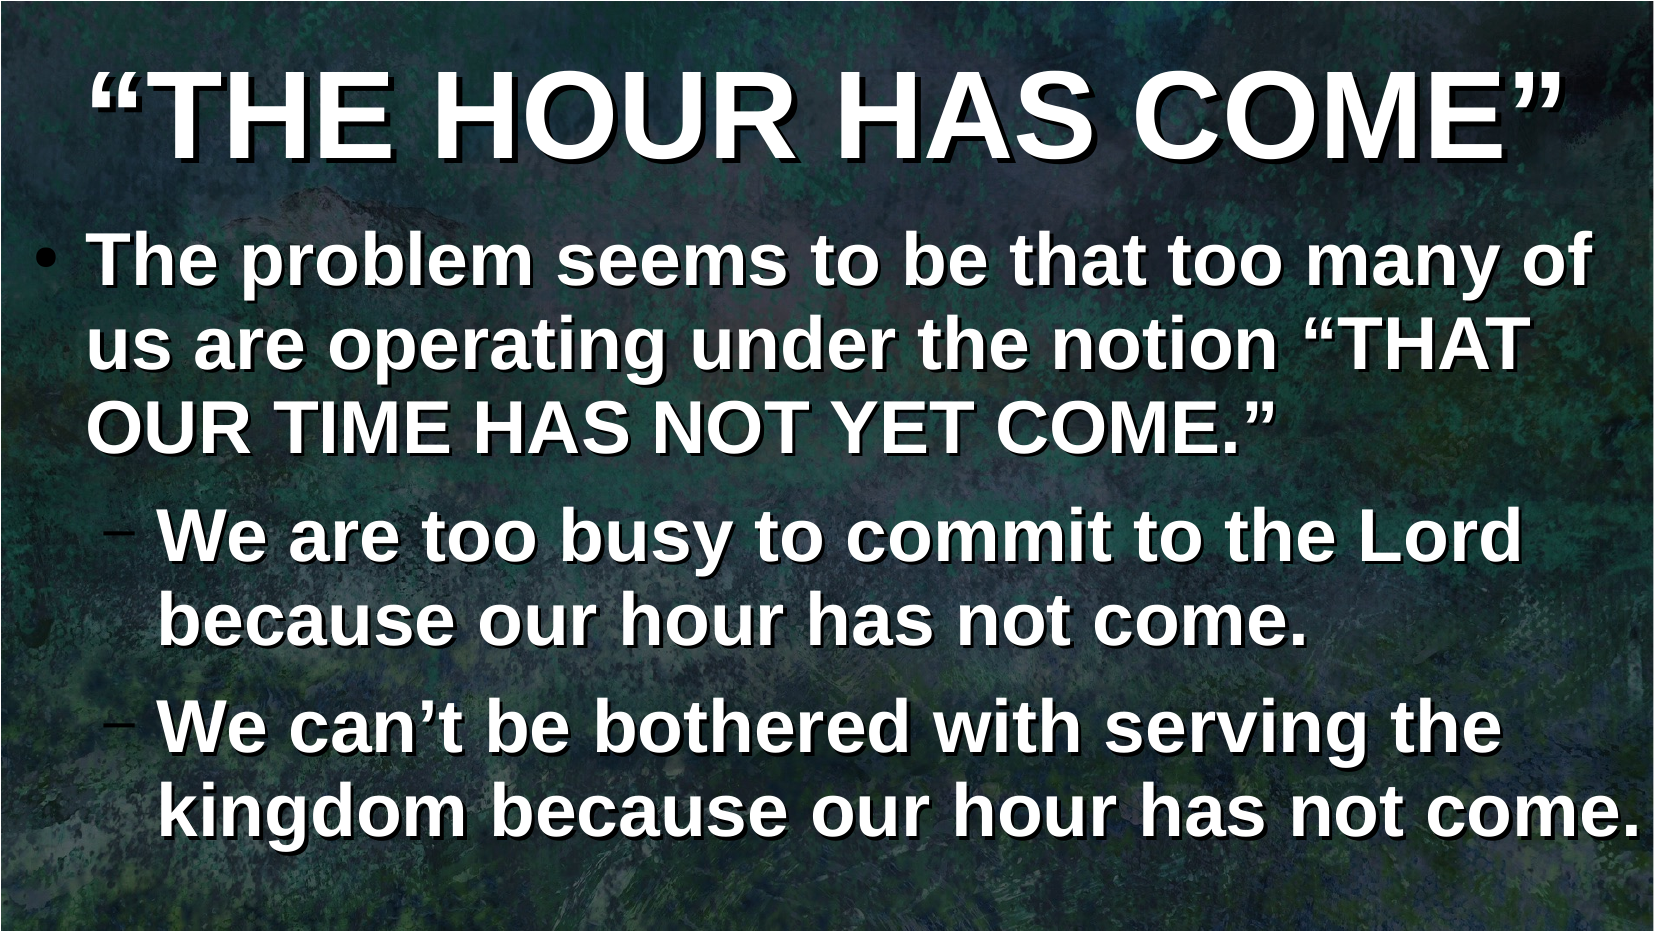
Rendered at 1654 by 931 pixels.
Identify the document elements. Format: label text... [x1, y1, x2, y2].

picture [1, 1, 1654, 931]
list The problem seems to be that too many of us are operating under the notion “THAT OUR TIME HAS NOT YET COME.” We are too busy to commit to the Lord because our hour has not come. We can’t be bothered with serving the kingdom because our hour has not come. [15, 217, 1651, 916]
title “THE HOUR HAS COME” [82, 37, 1571, 193]
